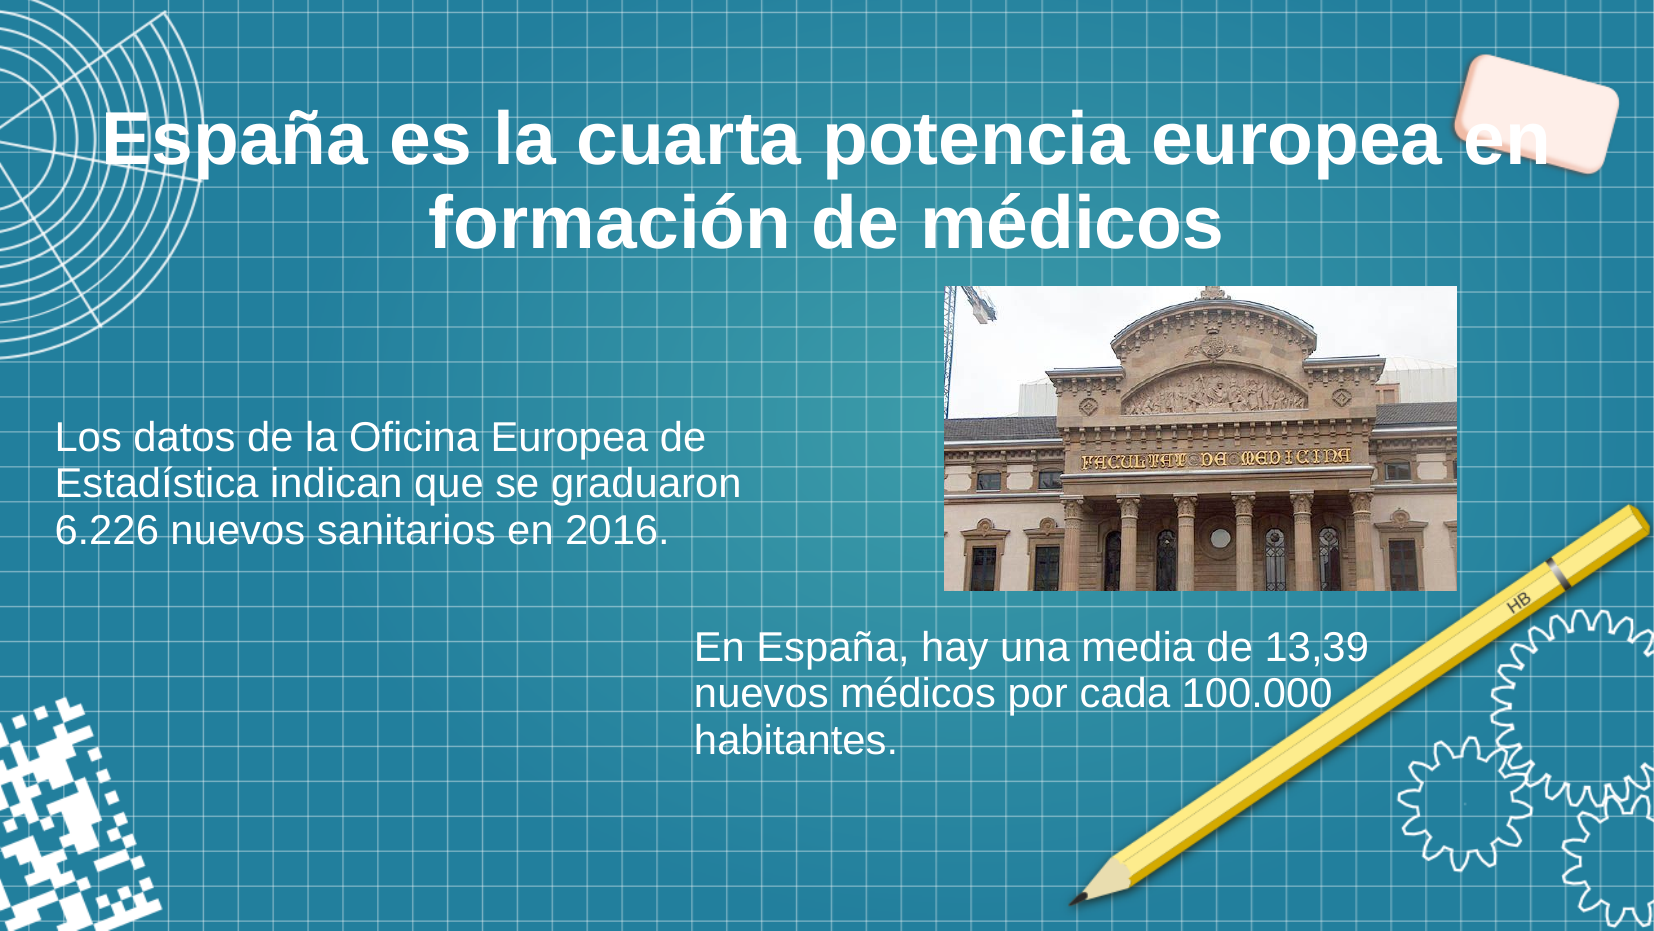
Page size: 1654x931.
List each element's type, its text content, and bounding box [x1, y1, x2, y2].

text_box En España, hay una media de 13,39 nuevos médicos por cada 100.000 habitantes. [679, 616, 1447, 798]
title España es la cuarta potencia europea en formación de médicos [88, 59, 1565, 302]
list Los datos de la Oficina Europea de Estadística indican que se graduaron 6.226 nuevos sanitarios en 2016. [0, 413, 780, 556]
picture [0, 0, 1654, 931]
